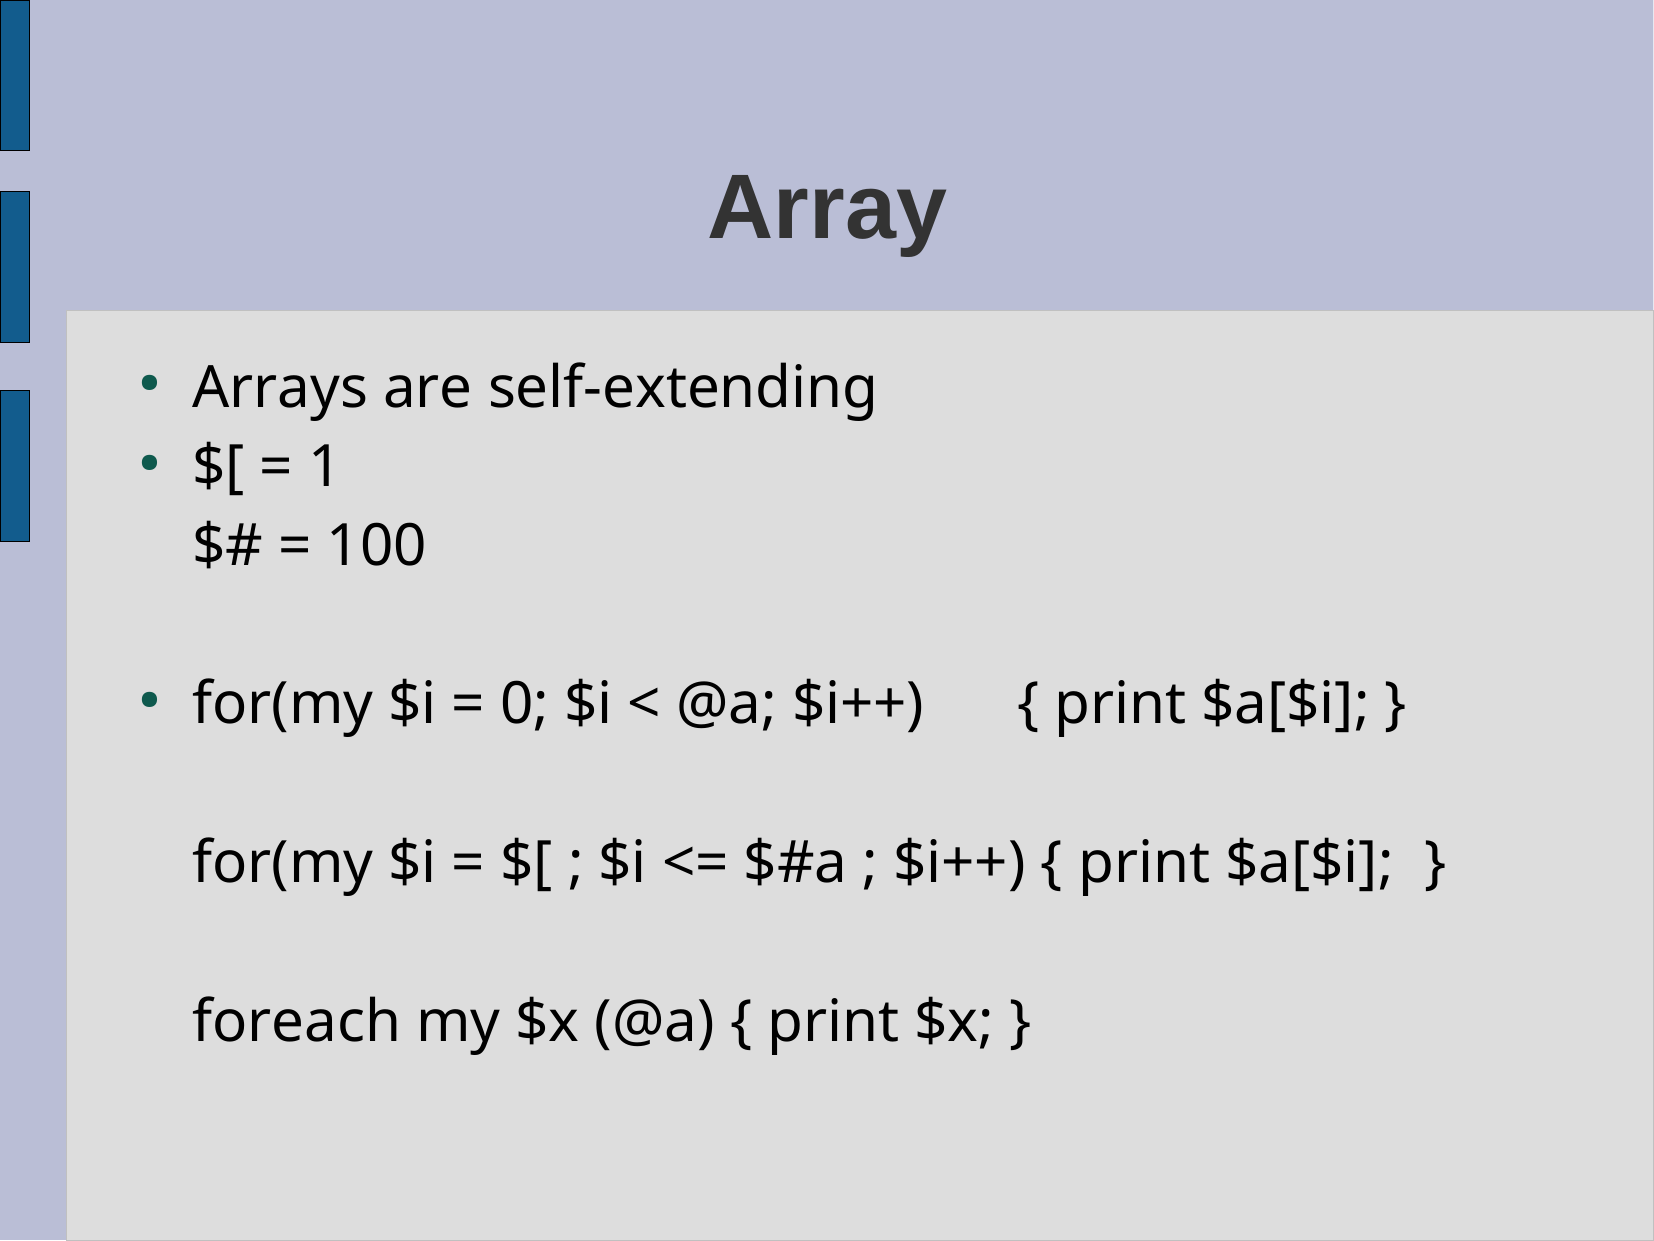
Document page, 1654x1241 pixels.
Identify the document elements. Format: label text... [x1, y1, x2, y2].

title Array [121, 102, 1534, 311]
list Arrays are self-extending $[ = 1 $# = 100 for(my $i = 0; $i < @a; $i++) { print $a[$i]; } for(my $i = $[ ; $i <= $#a ; $i++) { print $a[$i]; } foreach my $x (@a) { print $x; } [121, 344, 1534, 1189]
